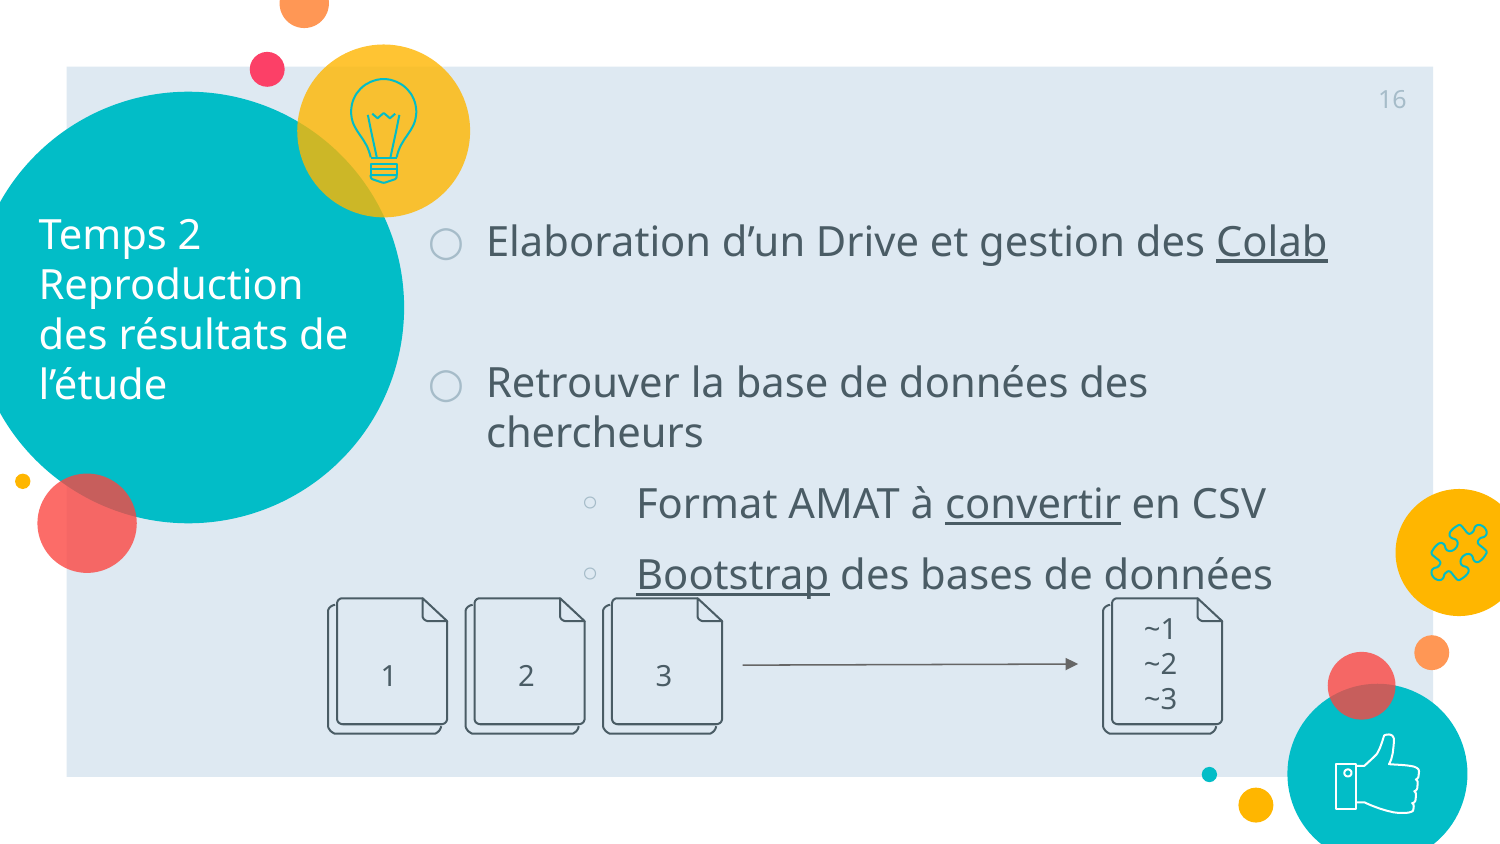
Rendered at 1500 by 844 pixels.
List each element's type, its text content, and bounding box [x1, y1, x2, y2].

text_box ~1~2~3 [1128, 595, 1197, 709]
title Temps 2 Reproduction des résultats de l’étude [23, 91, 375, 524]
text_box 2 [503, 642, 571, 708]
slide_number <number> [1331, 68, 1422, 134]
text_box 3 [640, 642, 709, 708]
list Elaboration d’un Drive et gestion des Colab Retrouver la base de données des chercheurs Format AMAT à convertir en CSV Bootstrap des bases de données [396, 199, 1376, 556]
text_box 1 [365, 642, 434, 708]
